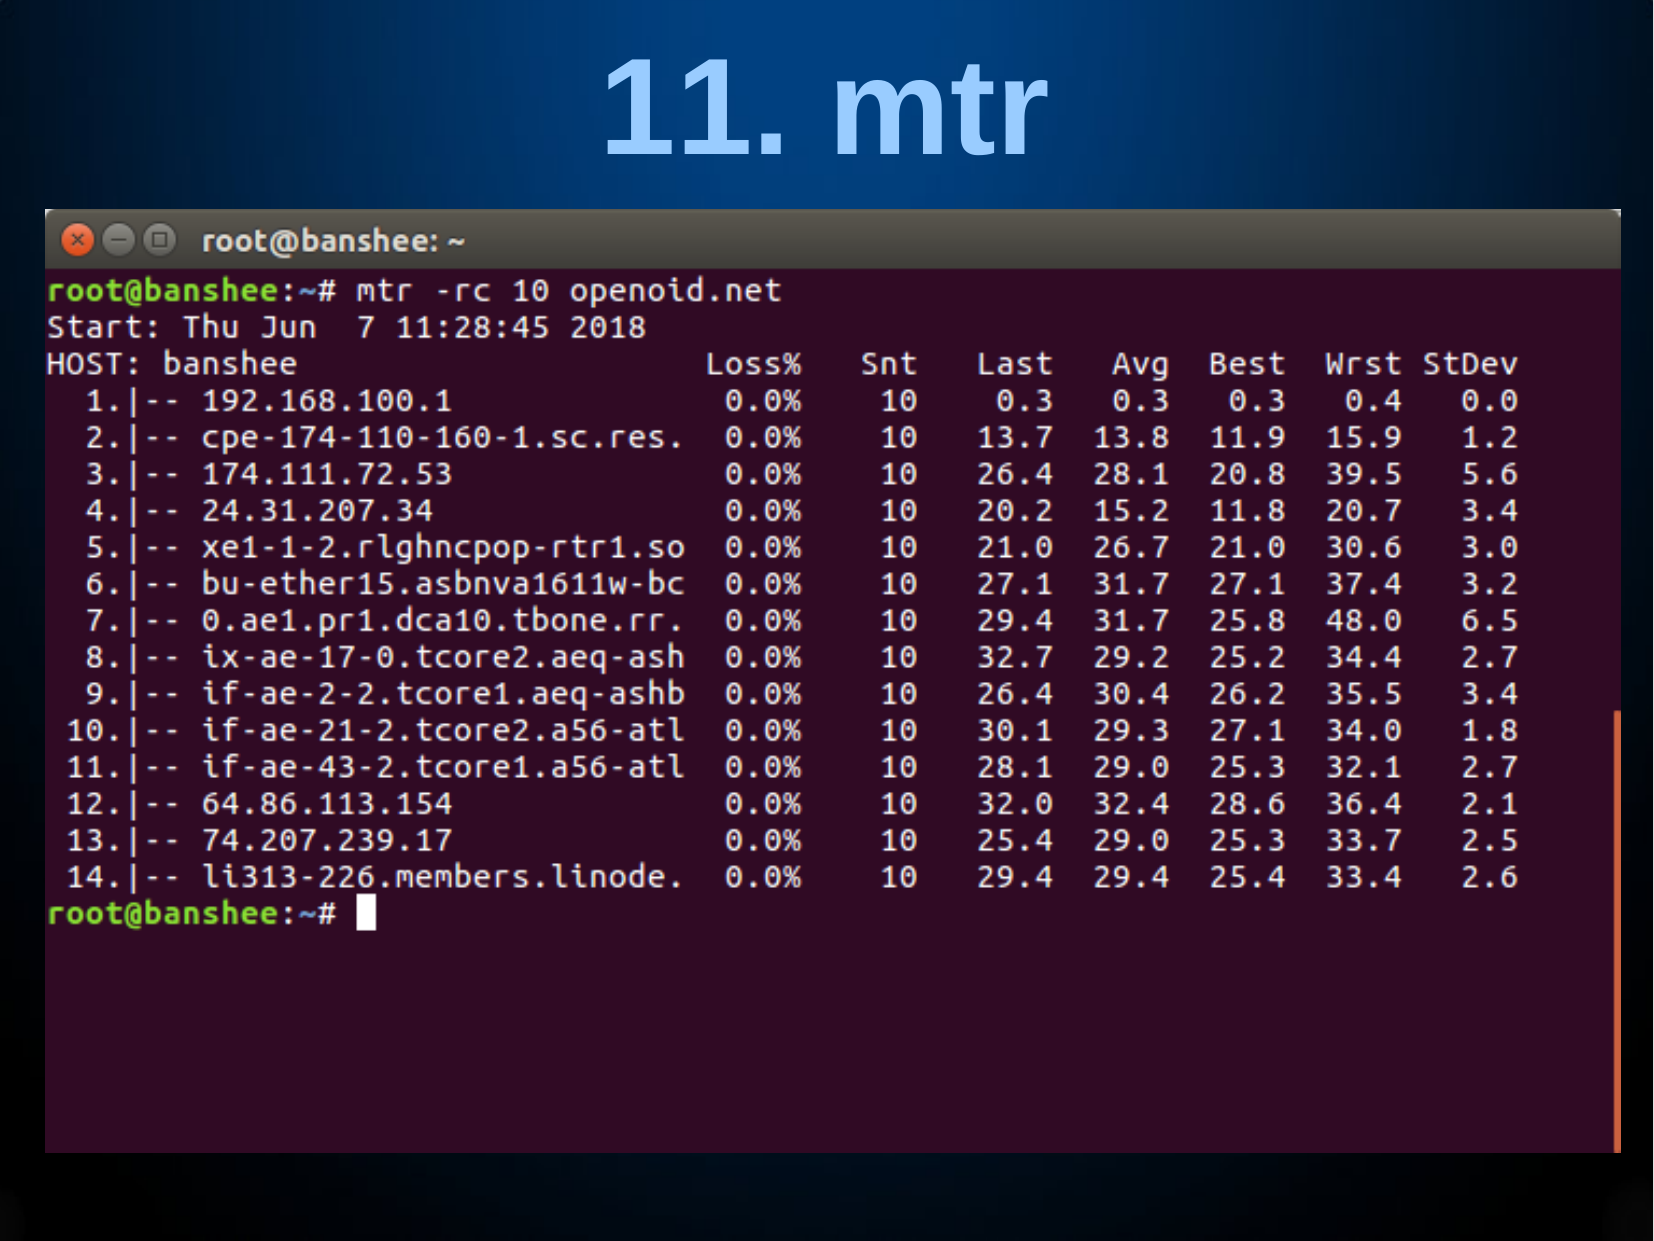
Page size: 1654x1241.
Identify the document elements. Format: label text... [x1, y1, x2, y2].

title 11. mtr [0, 2, 1651, 211]
picture [0, 0, 1654, 1241]
